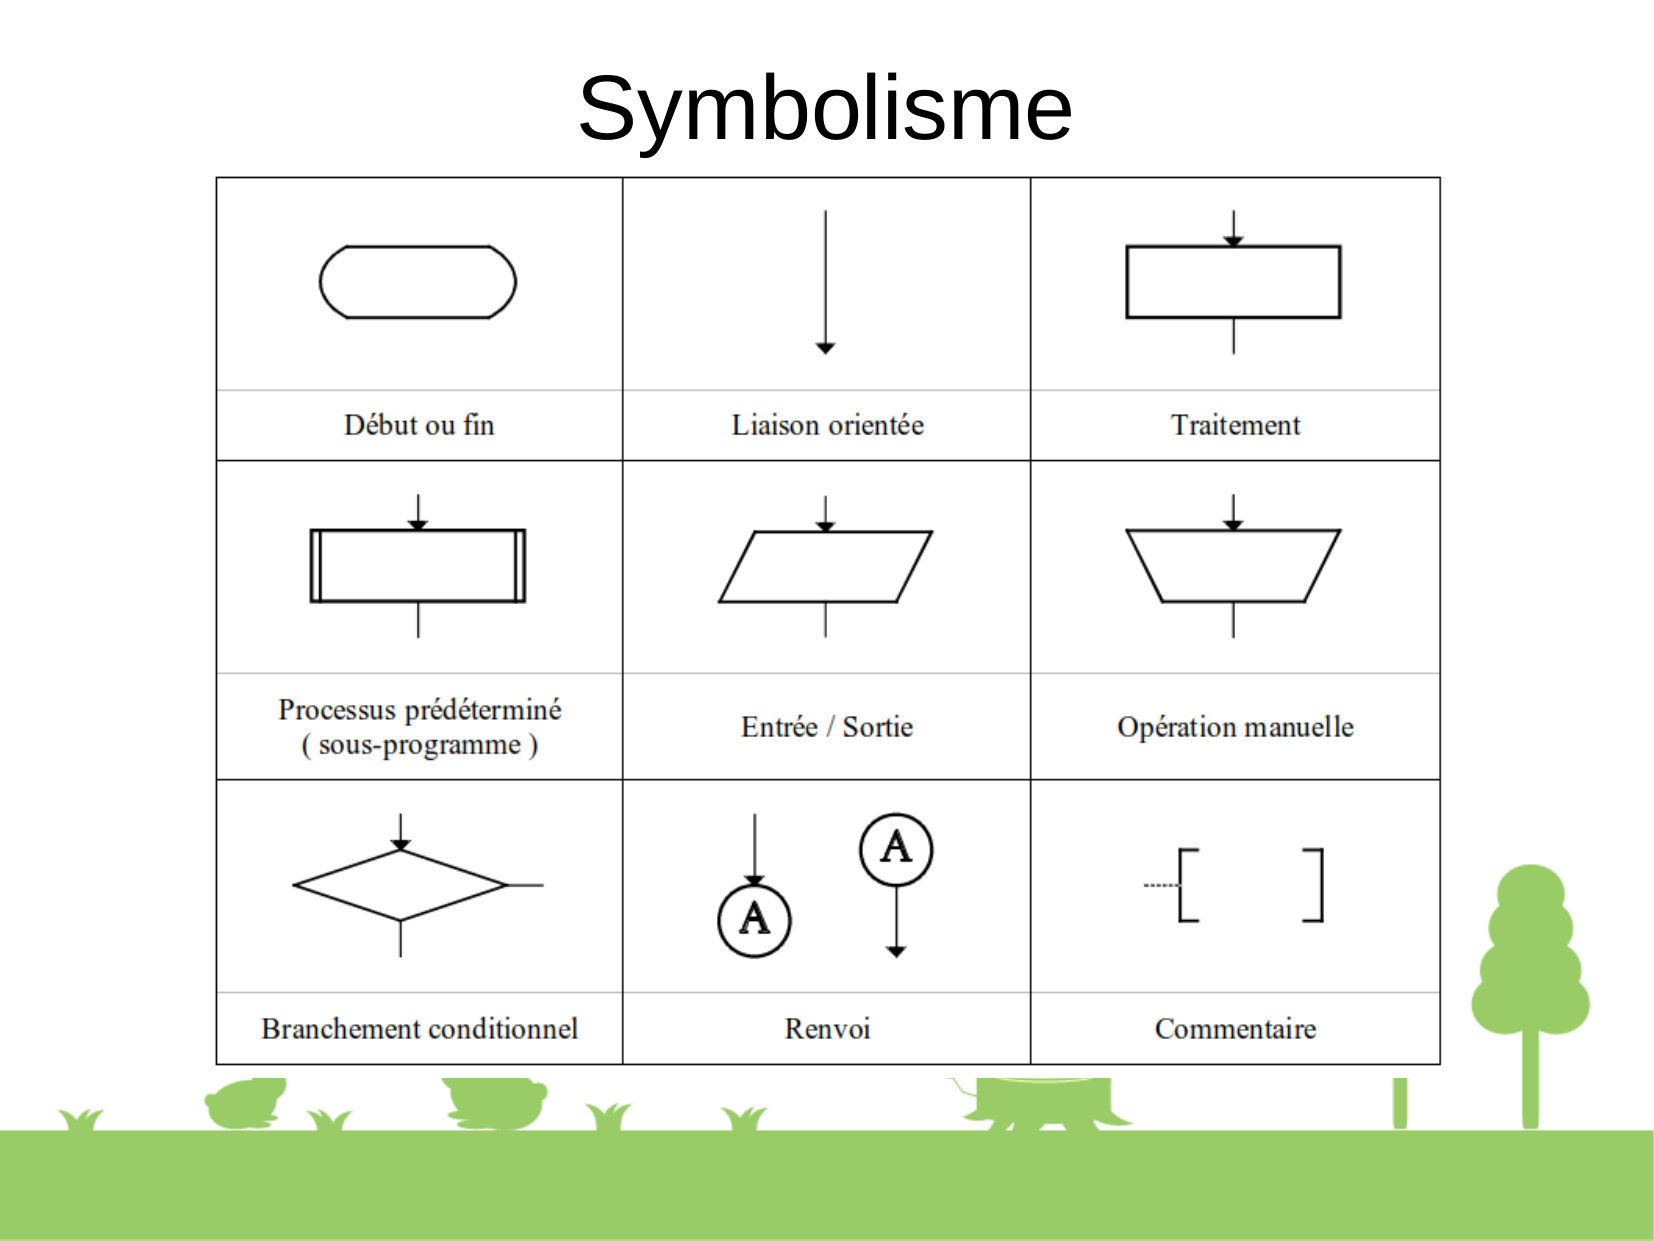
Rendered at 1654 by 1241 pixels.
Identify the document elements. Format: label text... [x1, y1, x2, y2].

picture [0, 0, 1654, 1241]
title Symbolisme [82, 49, 1571, 167]
